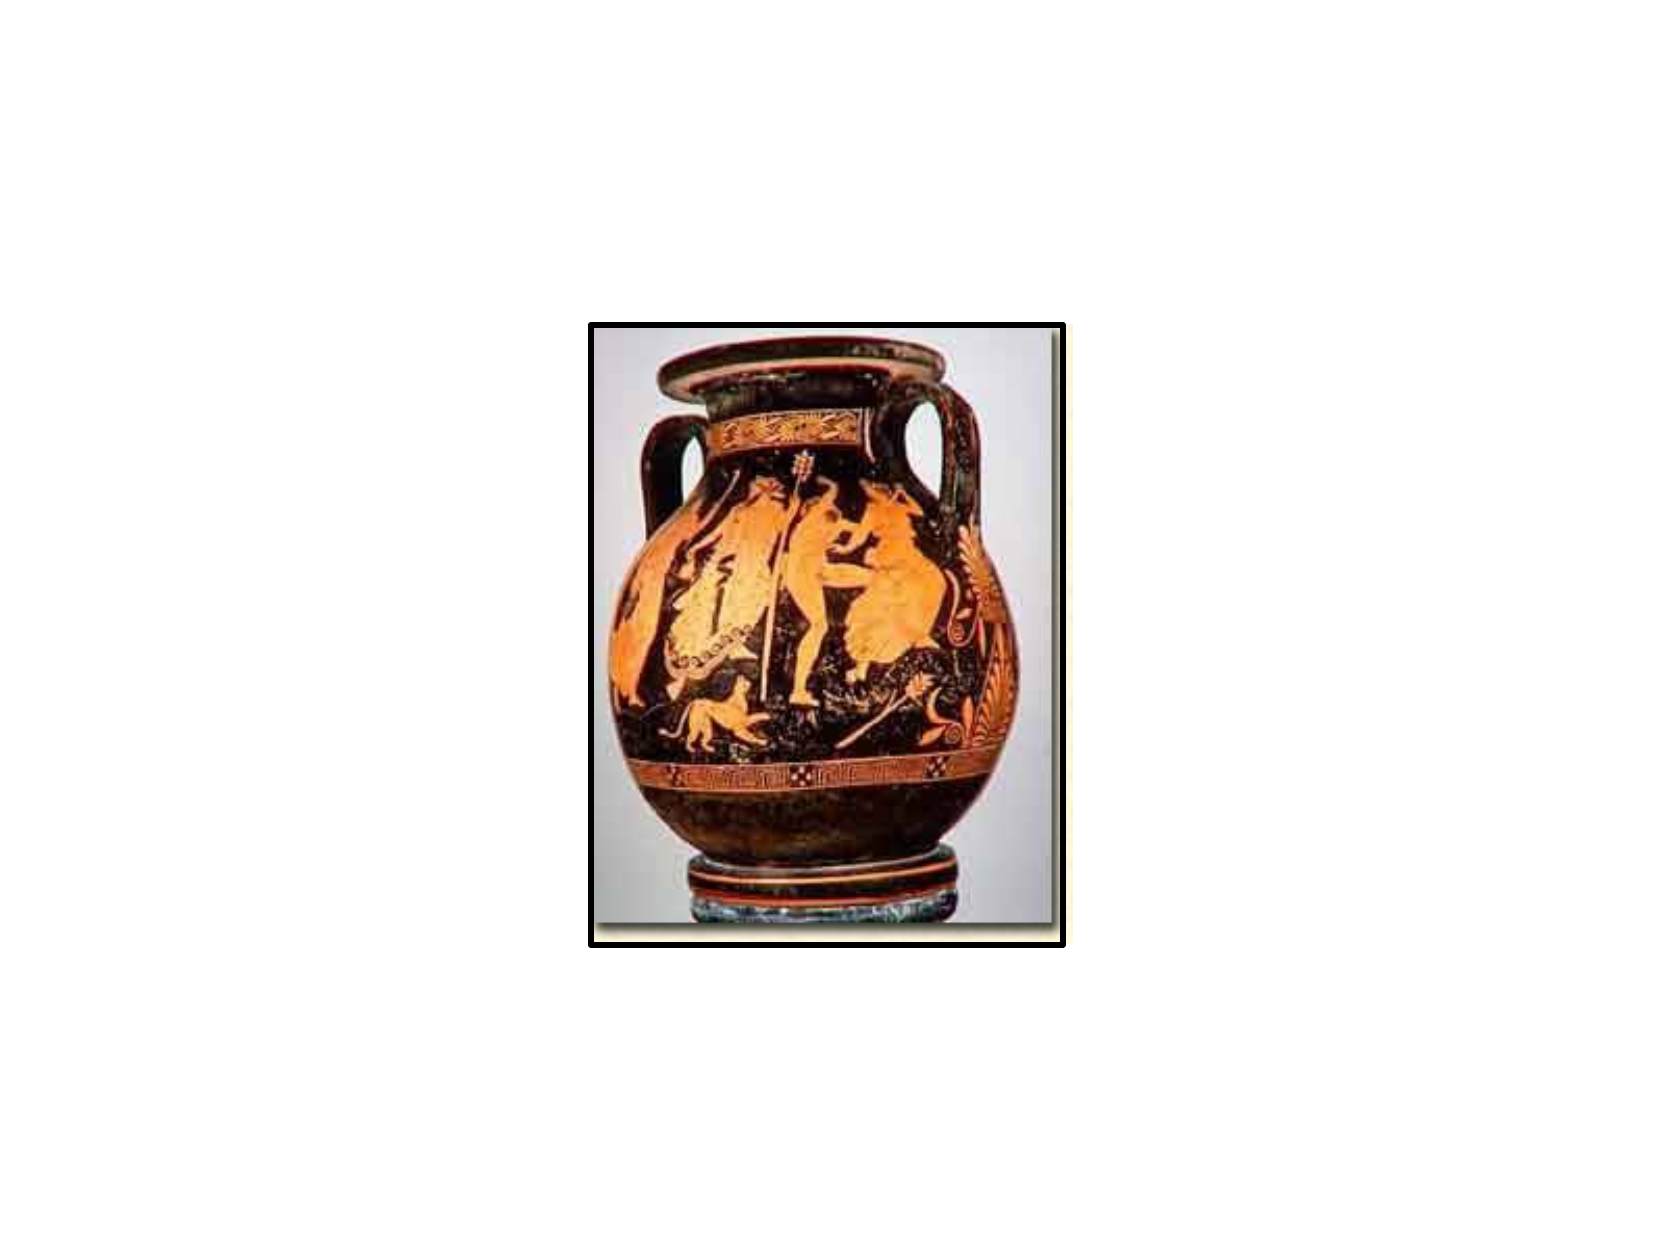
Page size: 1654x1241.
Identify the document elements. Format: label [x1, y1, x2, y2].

picture [594, 328, 1060, 942]
picture [1066, 324, 1073, 944]
